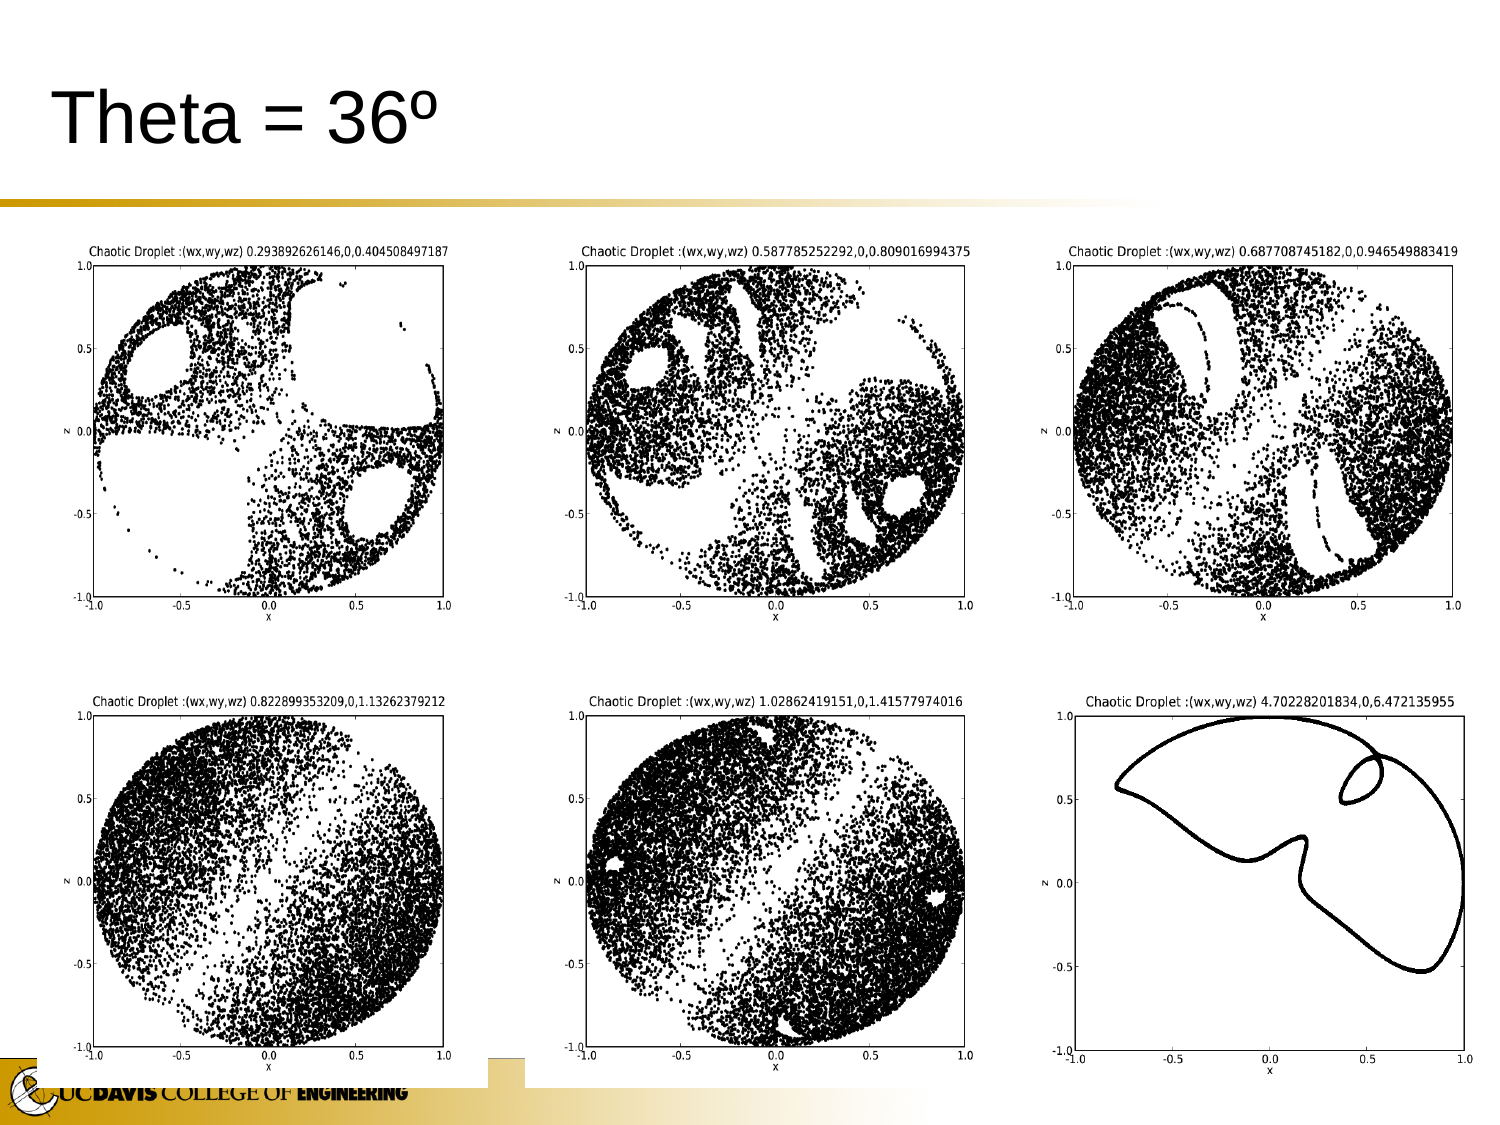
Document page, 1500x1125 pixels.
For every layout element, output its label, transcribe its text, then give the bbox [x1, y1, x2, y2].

picture [0, 674, 1500, 1125]
picture [37, 224, 488, 638]
picture [0, 199, 1500, 207]
title Theta = 36º [50, 47, 1426, 188]
picture [525, 224, 1500, 638]
